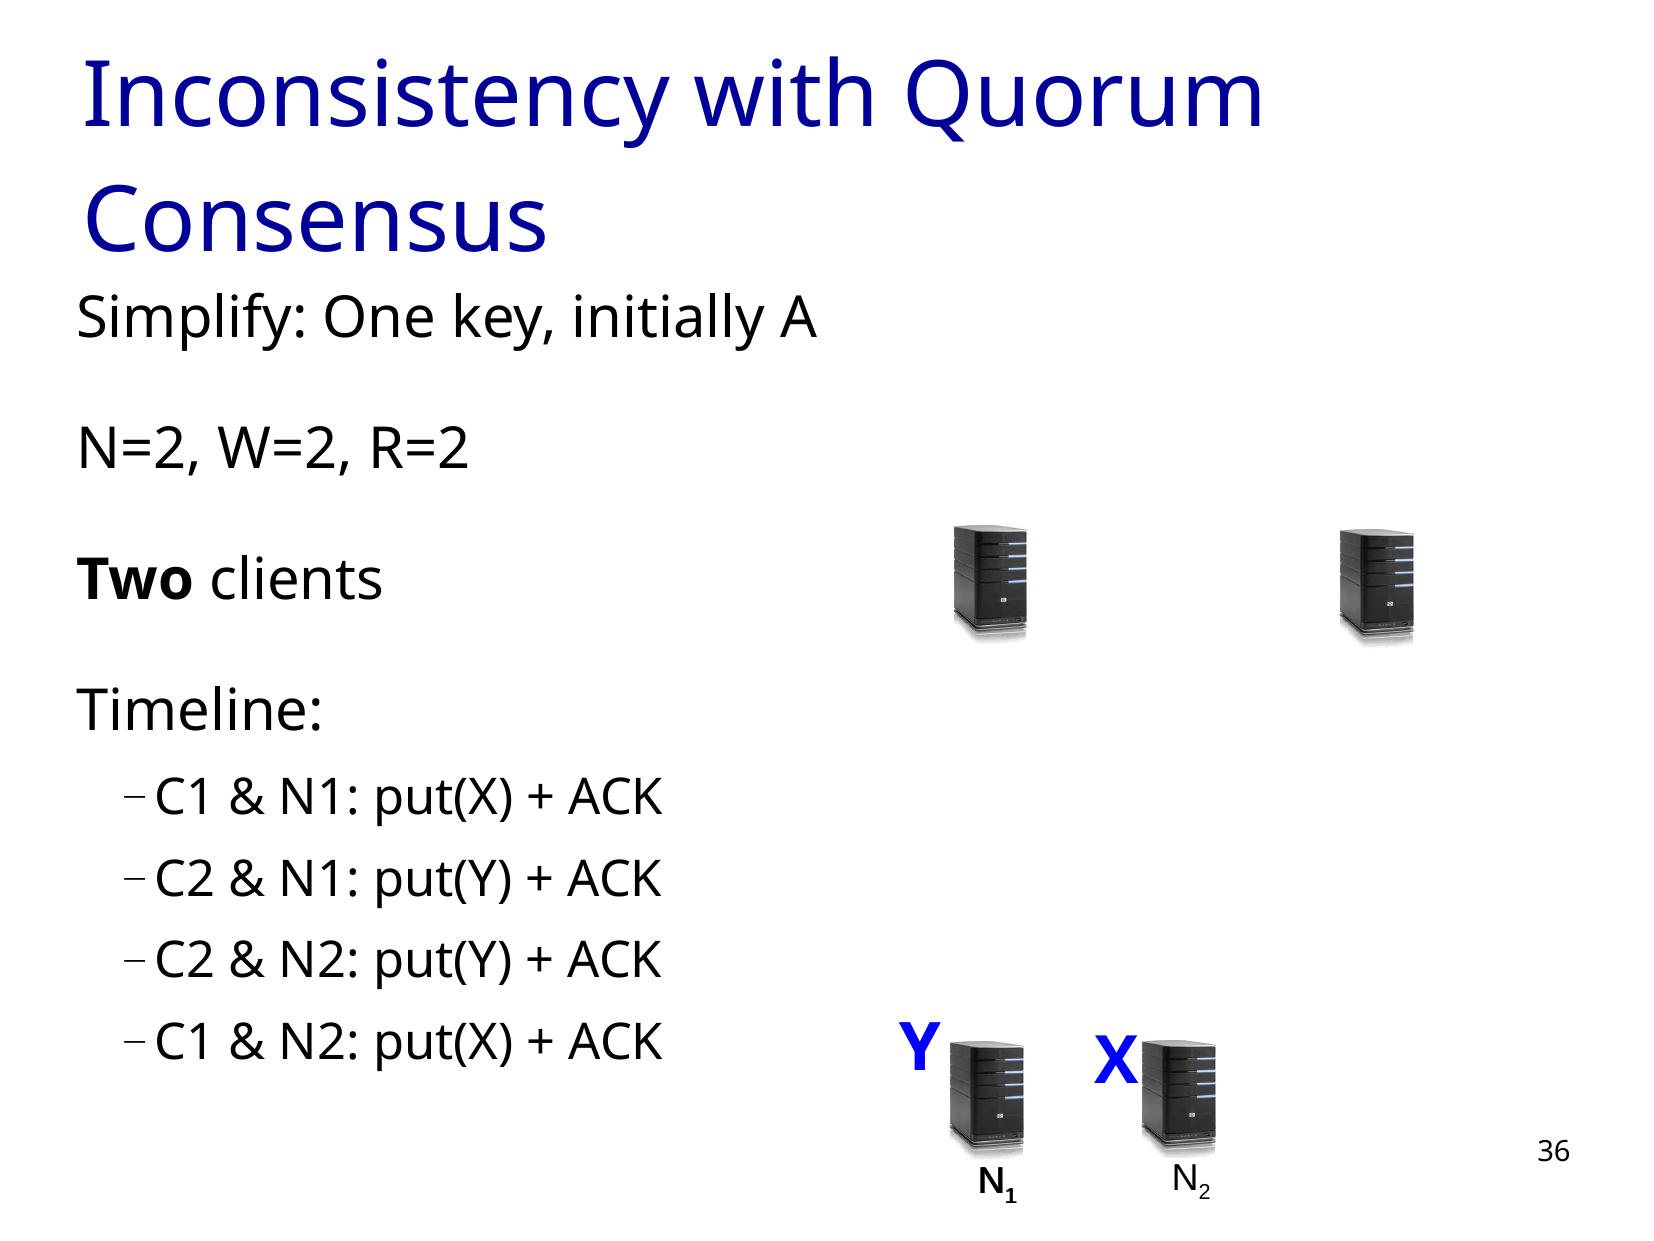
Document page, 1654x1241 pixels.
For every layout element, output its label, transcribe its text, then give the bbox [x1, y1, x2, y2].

picture [930, 520, 1054, 646]
picture [1118, 1035, 1243, 1160]
text_box X [1080, 1005, 1156, 1094]
title Inconsistency with Quorum Consensus [82, 49, 1571, 257]
text_box N1 [962, 1148, 1032, 1215]
picture [926, 1036, 1051, 1161]
text_box N2 [1156, 1145, 1226, 1212]
list Simplify: One key, initially A N=2, W=2, R=2 Two clients Timeline: C1 & N1: put(X) + ACK C2 & N1: put(Y) + ACK C2 & N2: put(Y) + ACK C1 & N2: put(X) + ACK [45, 275, 946, 1081]
picture [1316, 524, 1441, 649]
text_box Y [885, 991, 961, 1081]
